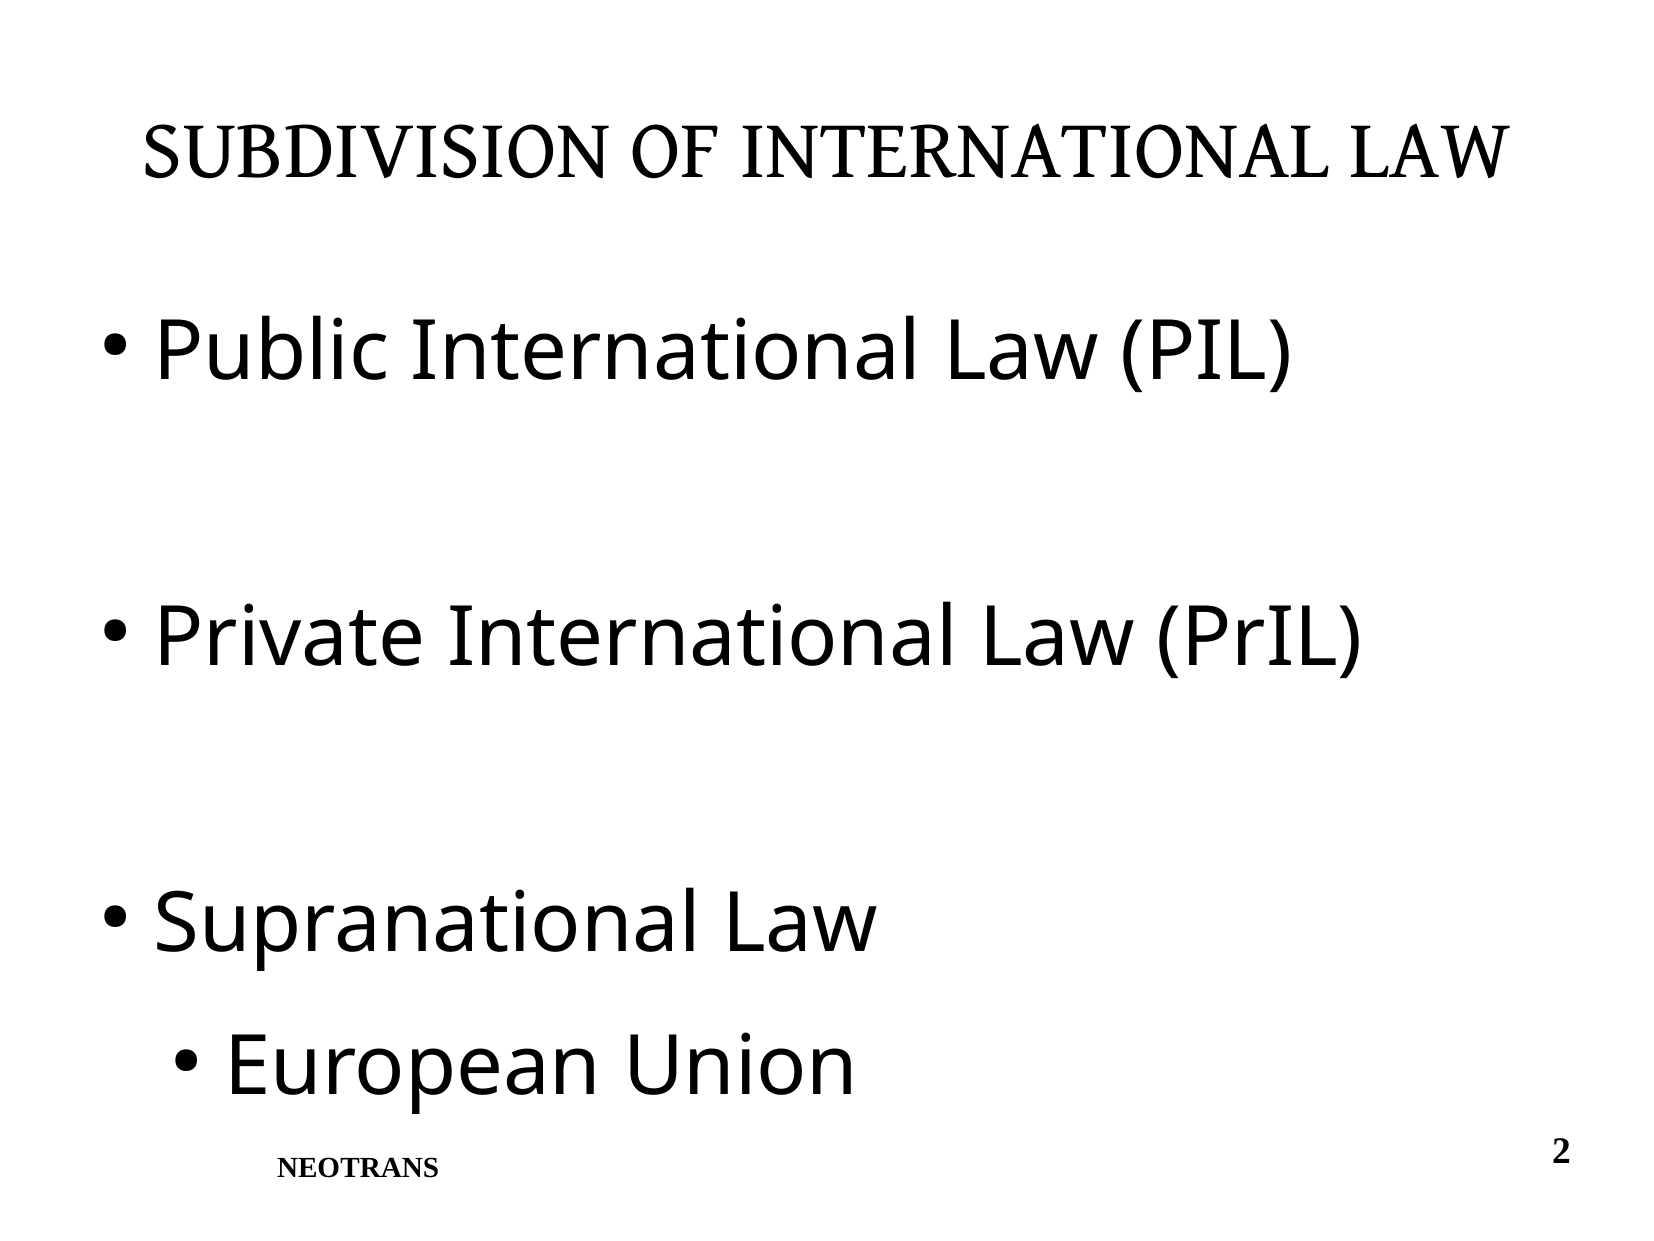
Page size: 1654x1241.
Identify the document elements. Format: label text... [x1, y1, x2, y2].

list Public International Law (PIL) Private International Law (PrIL) Supranational Law European Union [82, 290, 1571, 1109]
title SUBDIVISION OF INTERNATIONAL LAW [82, 49, 1571, 257]
